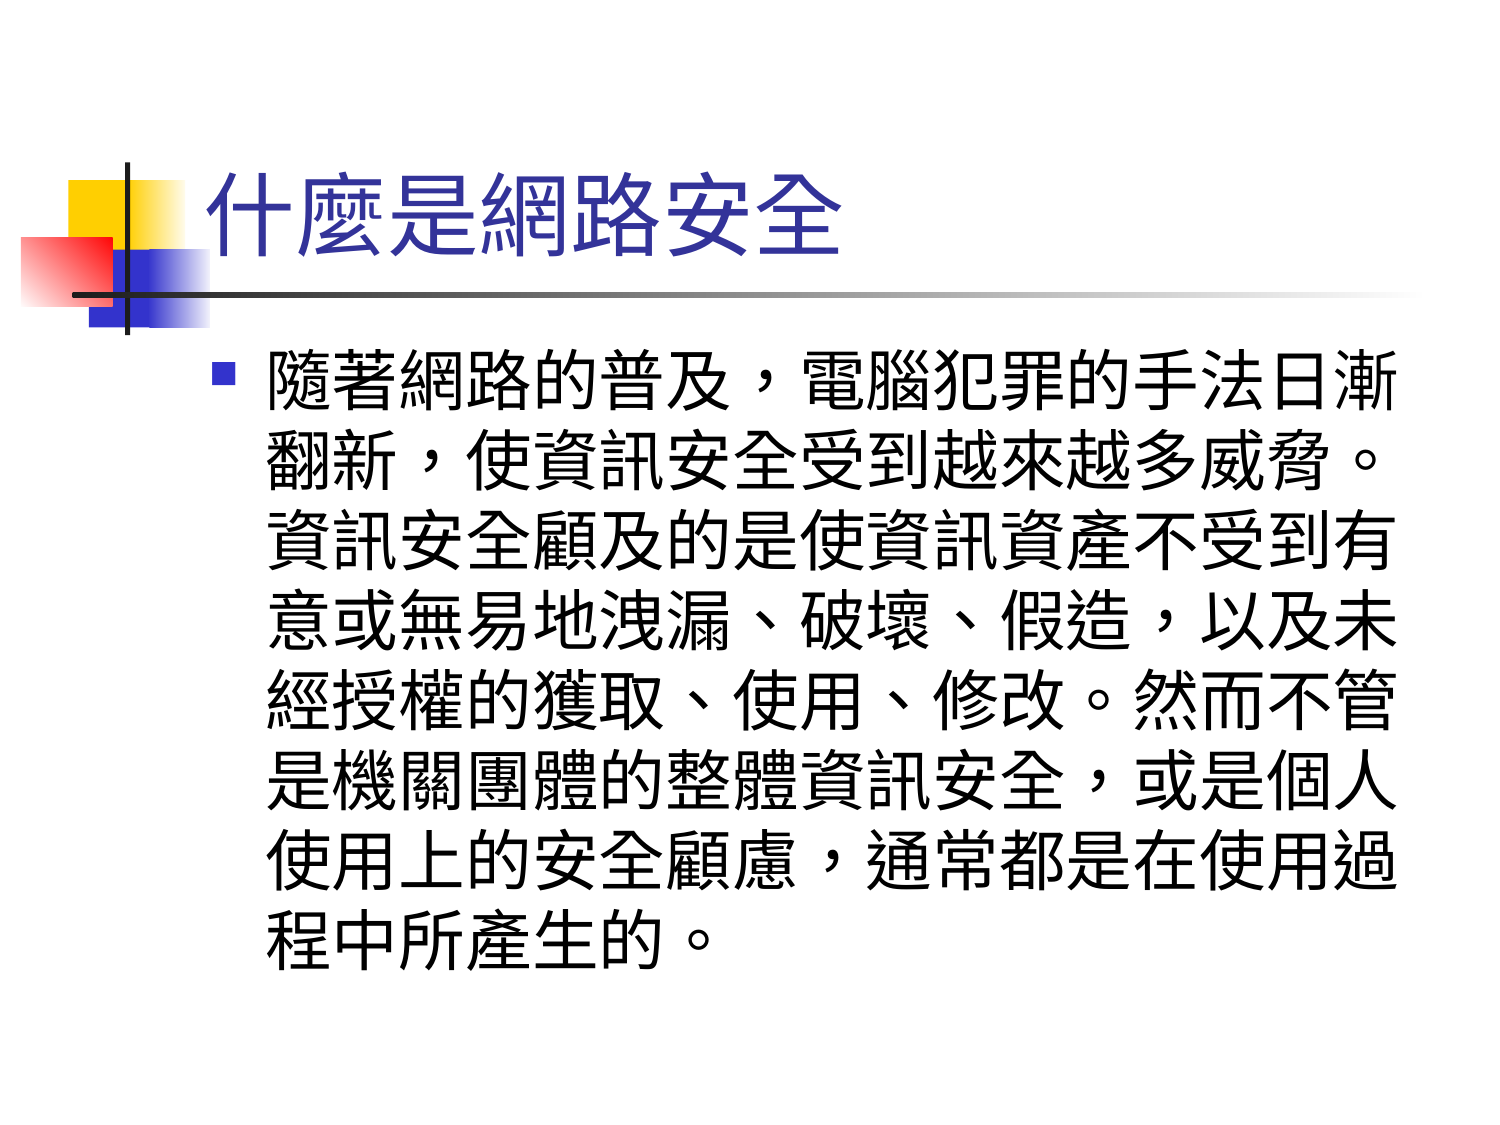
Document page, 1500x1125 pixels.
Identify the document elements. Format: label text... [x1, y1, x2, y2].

title 什麼是網路安全 [188, 35, 1468, 276]
list 隨著網路的普及，電腦犯罪的手法日漸翻新，使資訊安全受到越來越多威脅。資訊安全顧及的是使資訊資產不受到有意或無易地洩漏、破壞、假造，以及未經授權的獲取、使用、修改。然而不管是機關團體的整體資訊安全，或是個人使用上的安全顧慮，通常都是在使用過程中所產生的。 [193, 330, 1469, 988]
